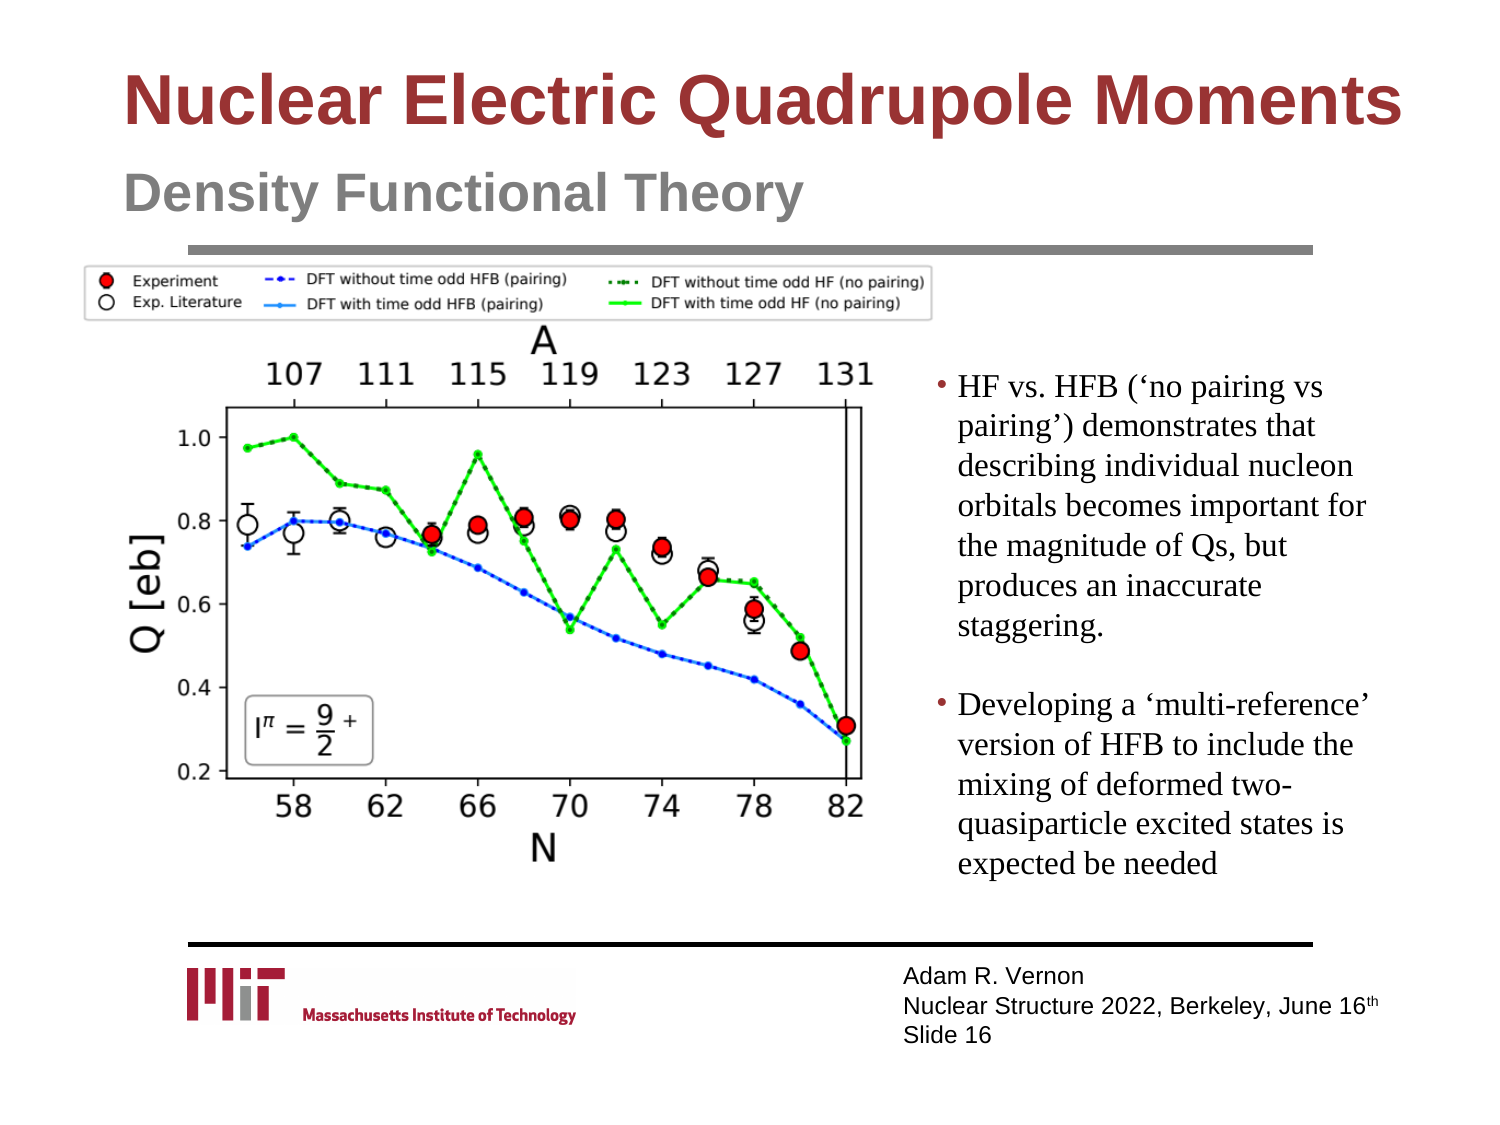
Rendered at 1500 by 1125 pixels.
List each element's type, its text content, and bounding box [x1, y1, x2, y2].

picture [187, 968, 576, 1025]
text_box Adam R. Vernon Nuclear Structure 2022, Berkeley, June 16th Slide 16 [888, 952, 1416, 1077]
title Nuclear Electric Quadrupole Moments Density Functional Theory [108, 6, 1500, 272]
list HF vs. HFB (‘no pairing vs pairing’) demonstrates that describing individual nucleon orbitals becomes important for the magnitude of Qs, but produces an inaccurate staggering. Developing a ‘multi-reference’ version of HFB to include the mixing of deformed two-quasiparticle excited states is expected be needed [921, 283, 1430, 898]
picture [70, 259, 938, 866]
